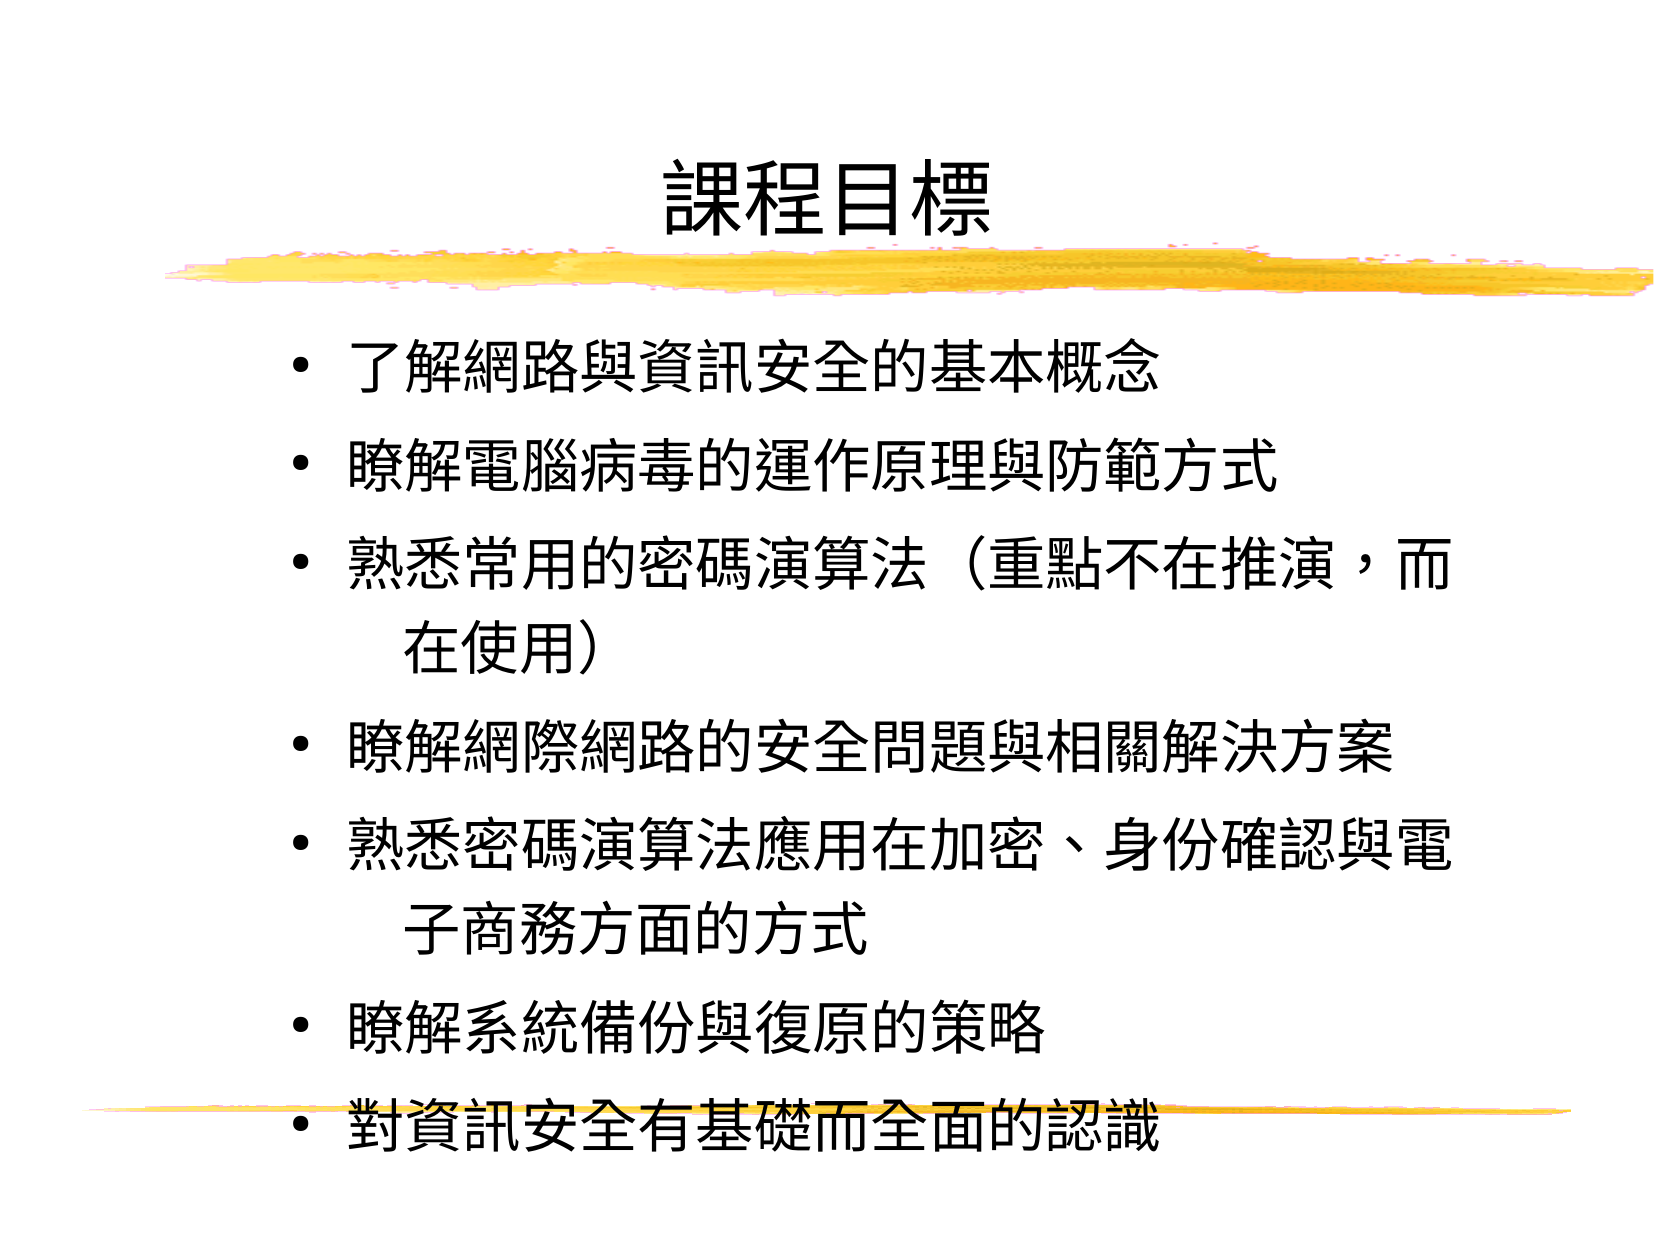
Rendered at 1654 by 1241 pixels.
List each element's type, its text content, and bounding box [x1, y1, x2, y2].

picture [765, 1103, 782, 1117]
picture [1020, 1111, 1037, 1117]
picture [1083, 1104, 1094, 1117]
picture [433, 1111, 448, 1117]
picture [886, 1104, 912, 1117]
picture [531, 1109, 569, 1117]
picture [786, 1103, 799, 1117]
picture [595, 1104, 621, 1117]
picture [1147, 1102, 1571, 1117]
picture [512, 1103, 548, 1117]
picture [739, 1103, 764, 1117]
picture [996, 1111, 1008, 1117]
picture [498, 1105, 508, 1117]
title 課程目標 [124, 55, 1530, 262]
picture [714, 1107, 735, 1111]
picture [802, 1103, 838, 1117]
picture [958, 1103, 1000, 1117]
picture [1003, 1103, 1020, 1117]
picture [396, 1103, 439, 1117]
picture [1135, 1103, 1144, 1116]
picture [841, 1103, 893, 1117]
picture [165, 237, 1654, 308]
list 了解網路與資訊安全的基本概念 瞭解電腦病毒的運作原理與防範方式 熟悉常用的密碼演算法（重點不在推演，而在使用） 瞭解網際網路的安全問題與相關解決方案 熟悉密碼演算法應用在加密、身份確認與電子商務方面的方式 瞭解系統備份與復原的策略 對資訊安全有基礎而全面的認識 [275, 314, 1502, 1103]
picture [1129, 1108, 1136, 1116]
picture [443, 1103, 494, 1117]
picture [1024, 1103, 1082, 1117]
picture [82, 1102, 392, 1117]
picture [361, 1103, 366, 1111]
picture [904, 1103, 955, 1117]
picture [613, 1103, 658, 1117]
picture [553, 1103, 602, 1117]
picture [1098, 1103, 1131, 1117]
picture [657, 1103, 709, 1117]
